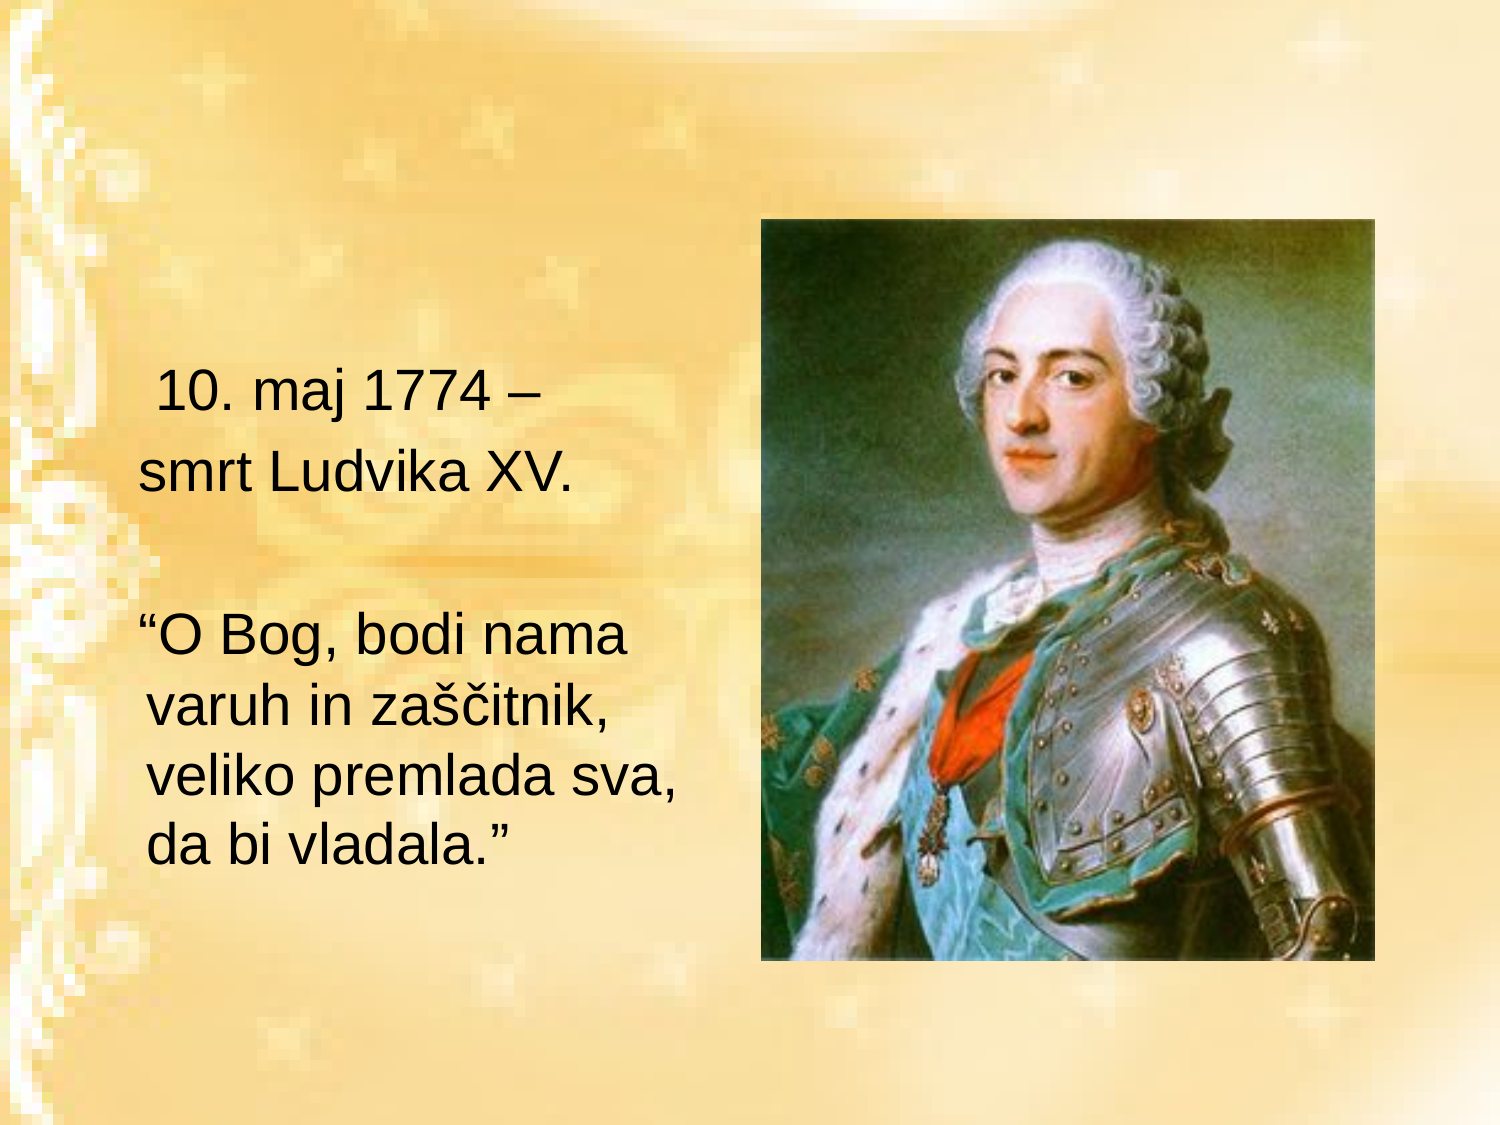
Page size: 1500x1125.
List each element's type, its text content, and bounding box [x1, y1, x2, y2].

list 10. maj 1774 – smrt Ludvika XV. “O Bog, bodi nama varuh in zaščitnik, veliko premlada sva, da bi vladala.” [75, 262, 738, 1005]
picture [0, 0, 1500, 1125]
